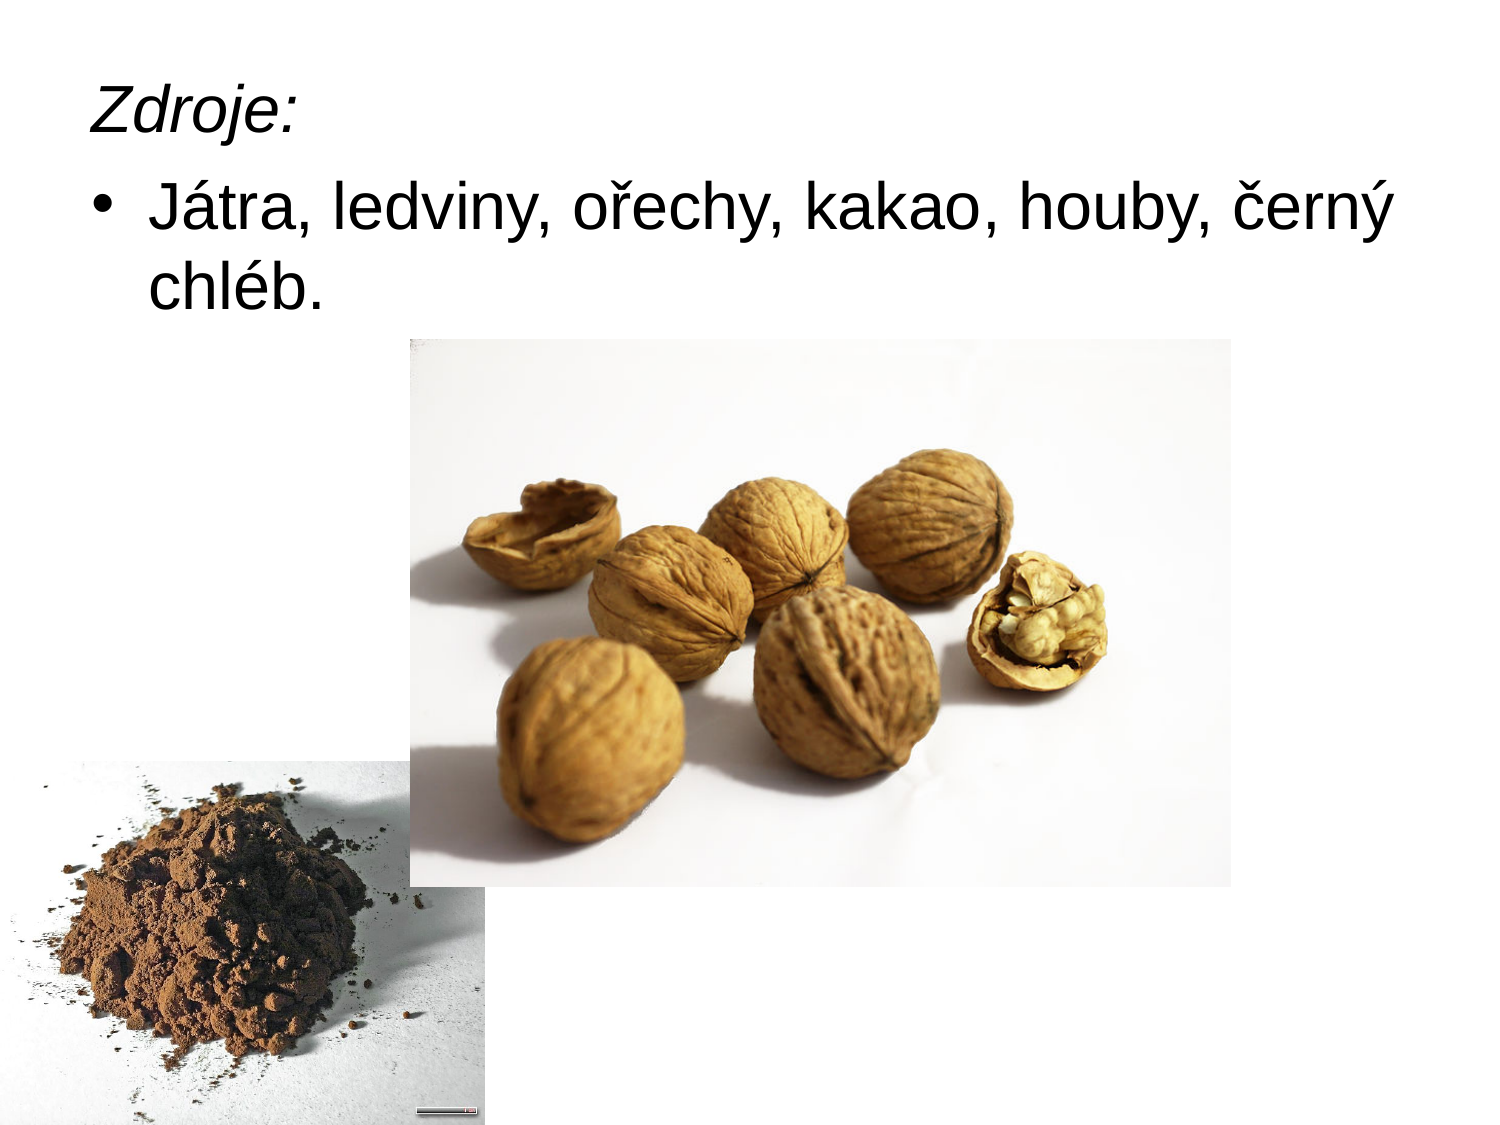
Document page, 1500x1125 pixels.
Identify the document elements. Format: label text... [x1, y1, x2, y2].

picture [0, 339, 1231, 1125]
list Zdroje: Játra, ledviny, ořechy, kakao, houby, černý chléb. [76, 58, 1427, 1010]
